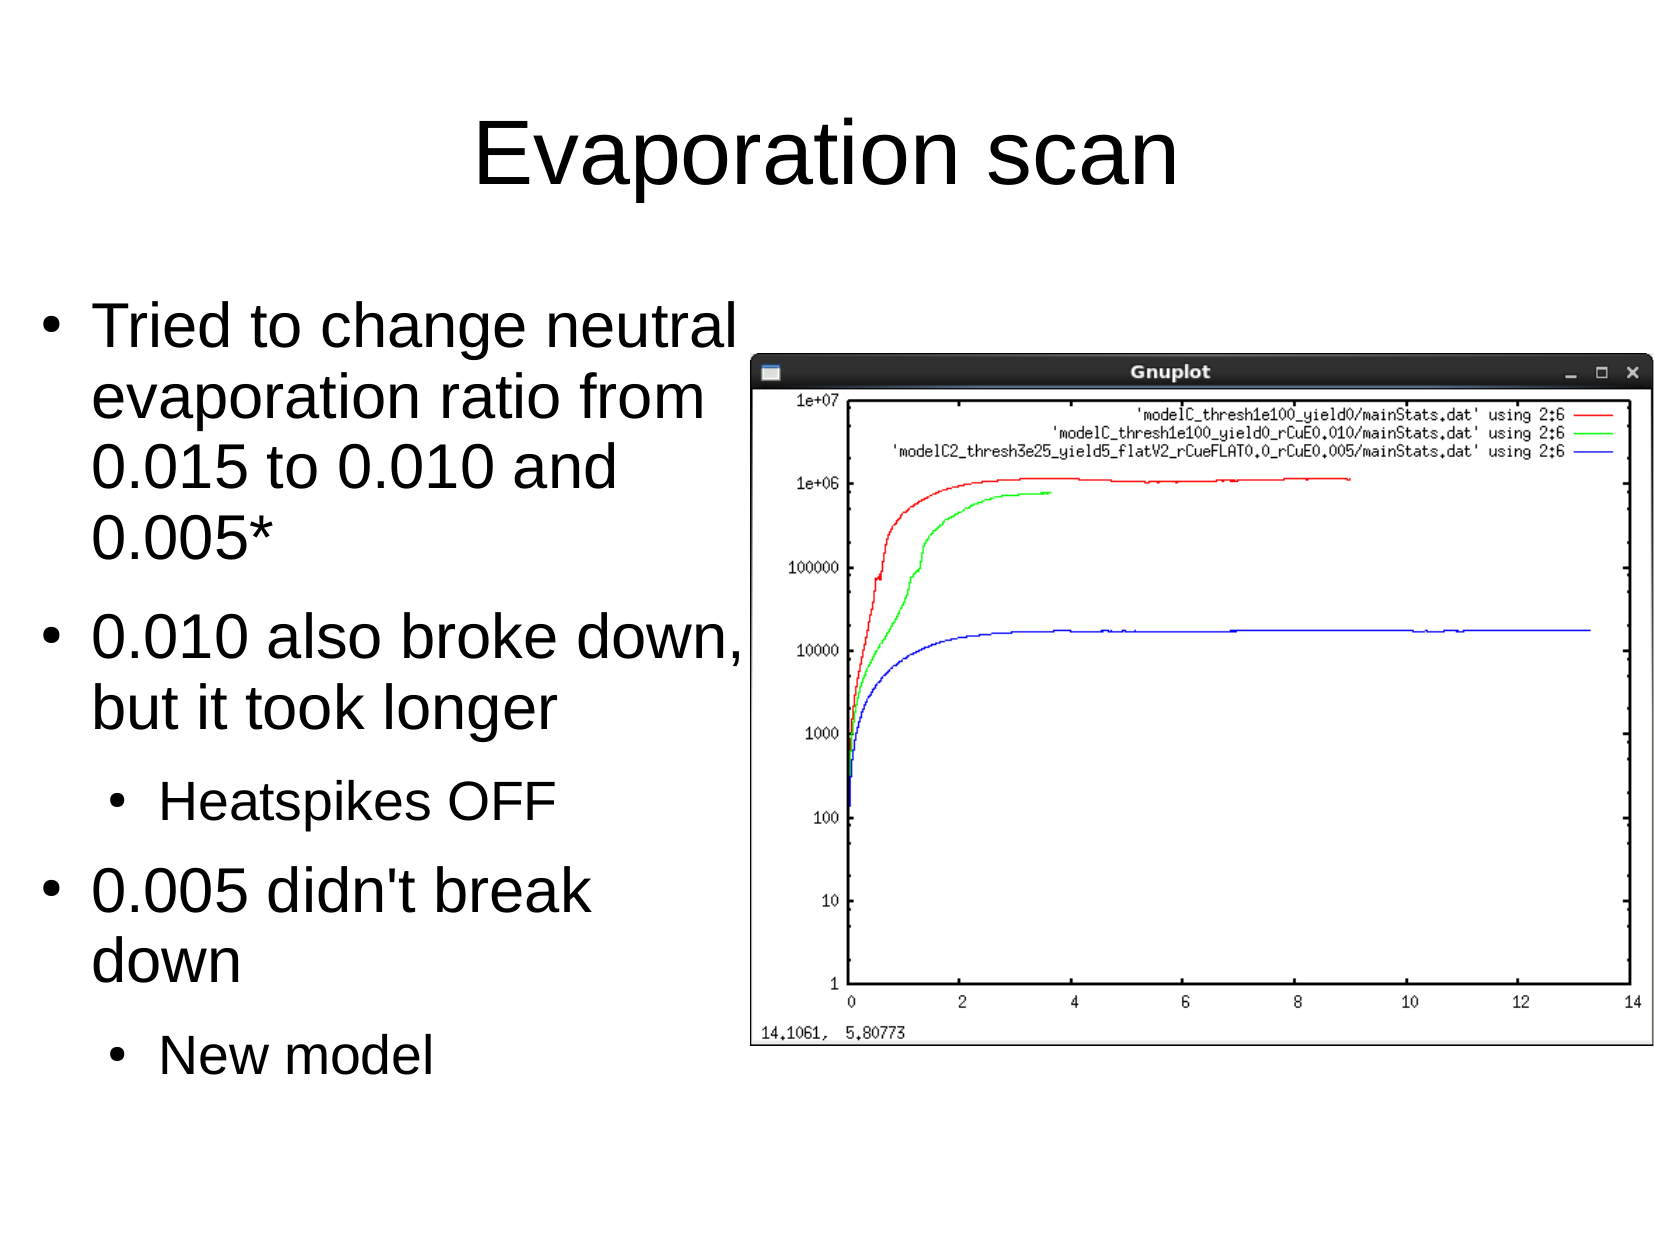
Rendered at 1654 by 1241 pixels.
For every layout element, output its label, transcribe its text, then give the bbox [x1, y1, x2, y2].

list Tried to change neutral evaporation ratio from 0.015 to 0.010 and 0.005* 0.010 also broke down, but it took longer Heatspikes OFF 0.005 didn't break down New model [23, 290, 750, 1109]
picture [750, 353, 1654, 1046]
title Evaporation scan [82, 49, 1571, 257]
